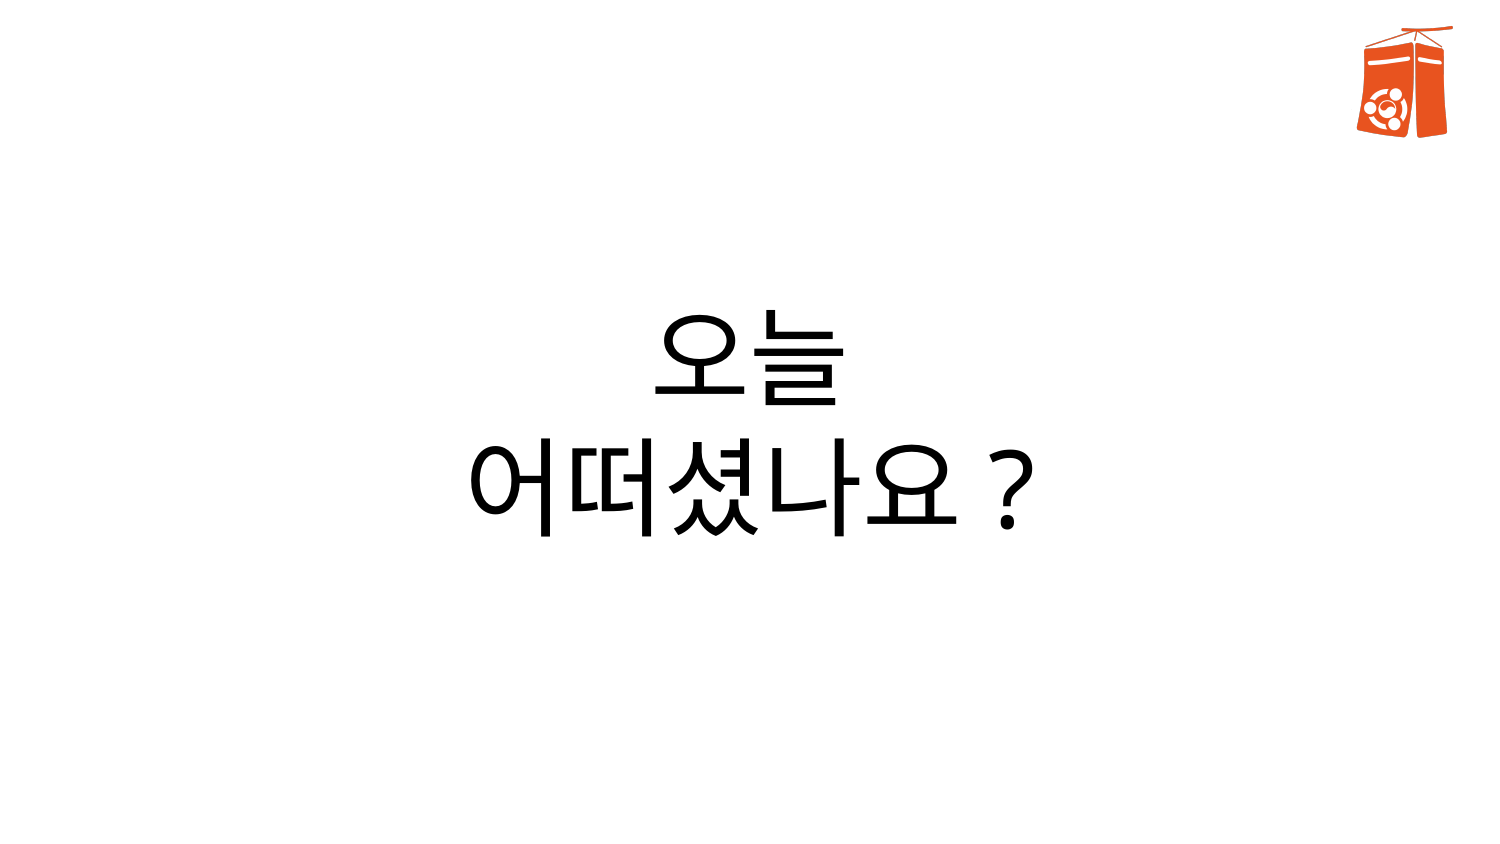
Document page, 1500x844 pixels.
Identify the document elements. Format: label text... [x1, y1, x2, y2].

text_box 오늘 어떠셨나요? [406, 275, 1094, 566]
picture [1342, 24, 1456, 139]
